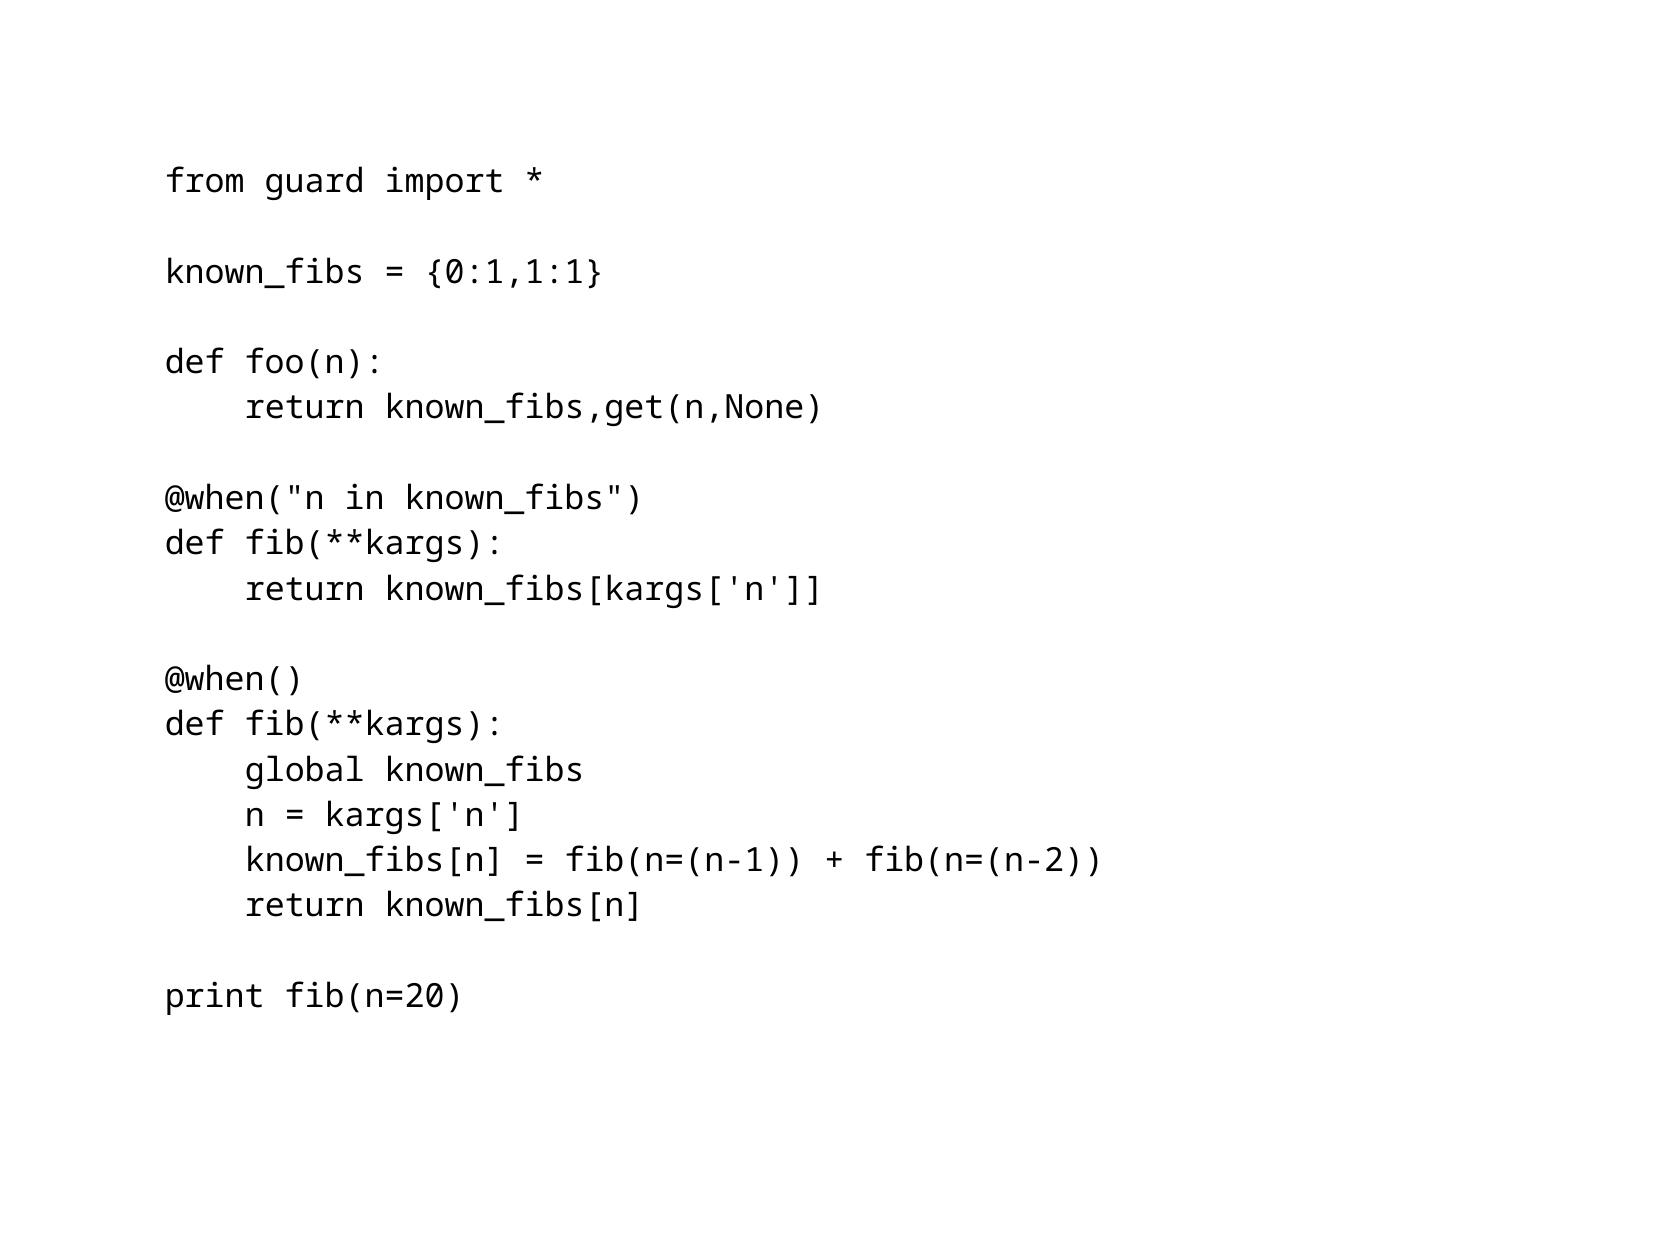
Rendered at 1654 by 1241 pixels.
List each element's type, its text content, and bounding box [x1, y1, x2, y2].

text_box from guard import * known_fibs = {0:1,1:1} def foo(n): return known_fibs,get(n,None) @when("n in known_fibs") def fib(**kargs): return known_fibs[kargs['n']] @when() def fib(**kargs): global known_fibs n = kargs['n'] known_fibs[n] = fib(n=(n-1)) + fib(n=(n-2)) return known_fibs[n] print fib(n=20) [150, 150, 1163, 1048]
